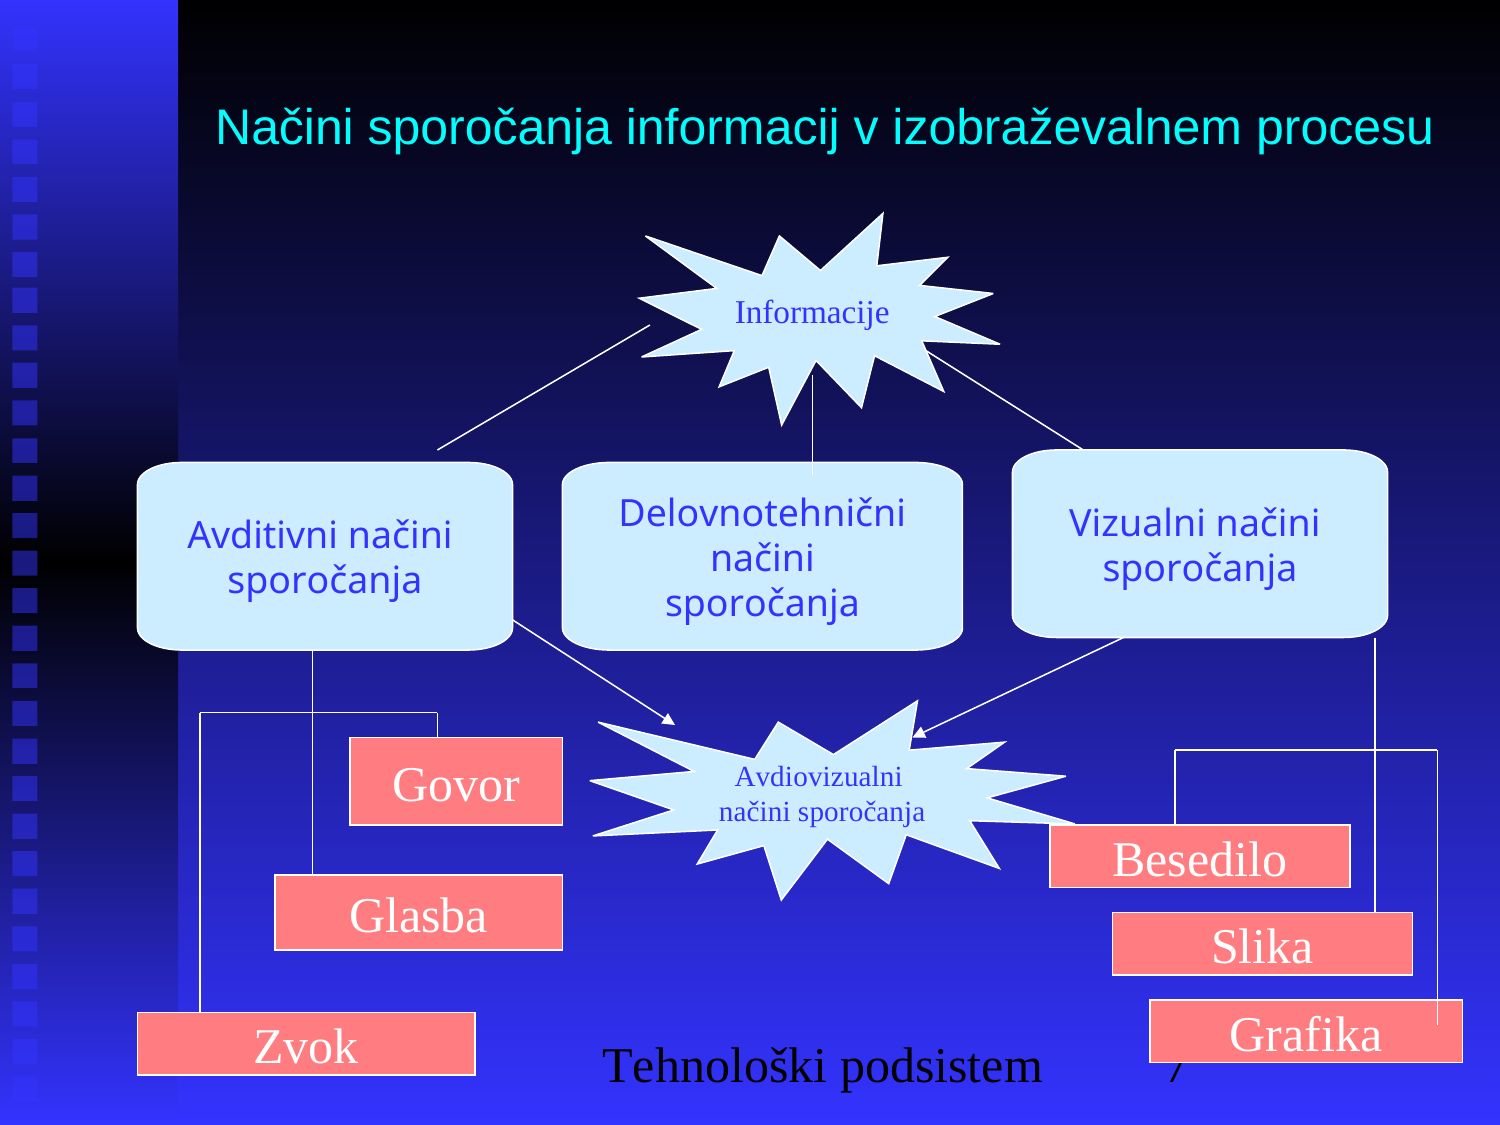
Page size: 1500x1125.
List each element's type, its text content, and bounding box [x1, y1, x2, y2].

text_box Besedilo [1050, 825, 1351, 888]
text_box Zvok [137, 1012, 475, 1075]
text_box Govor [350, 737, 563, 826]
text_box Grafika [1149, 999, 1463, 1063]
text_box Avdiovizualni načini sporočanja [589, 700, 1075, 901]
text_box Slika [1112, 912, 1413, 976]
title Načini sporočanja informacij v izobraževalnem procesu [200, 87, 1465, 163]
text_box Avditivni načini sporočanja [137, 462, 513, 651]
text_box Informacije [639, 213, 1001, 426]
text_box Glasba [275, 875, 563, 951]
text_box Vizualni načini sporočanja [1012, 449, 1388, 638]
text_box Delovnotehnični načini sporočanja [562, 462, 963, 651]
